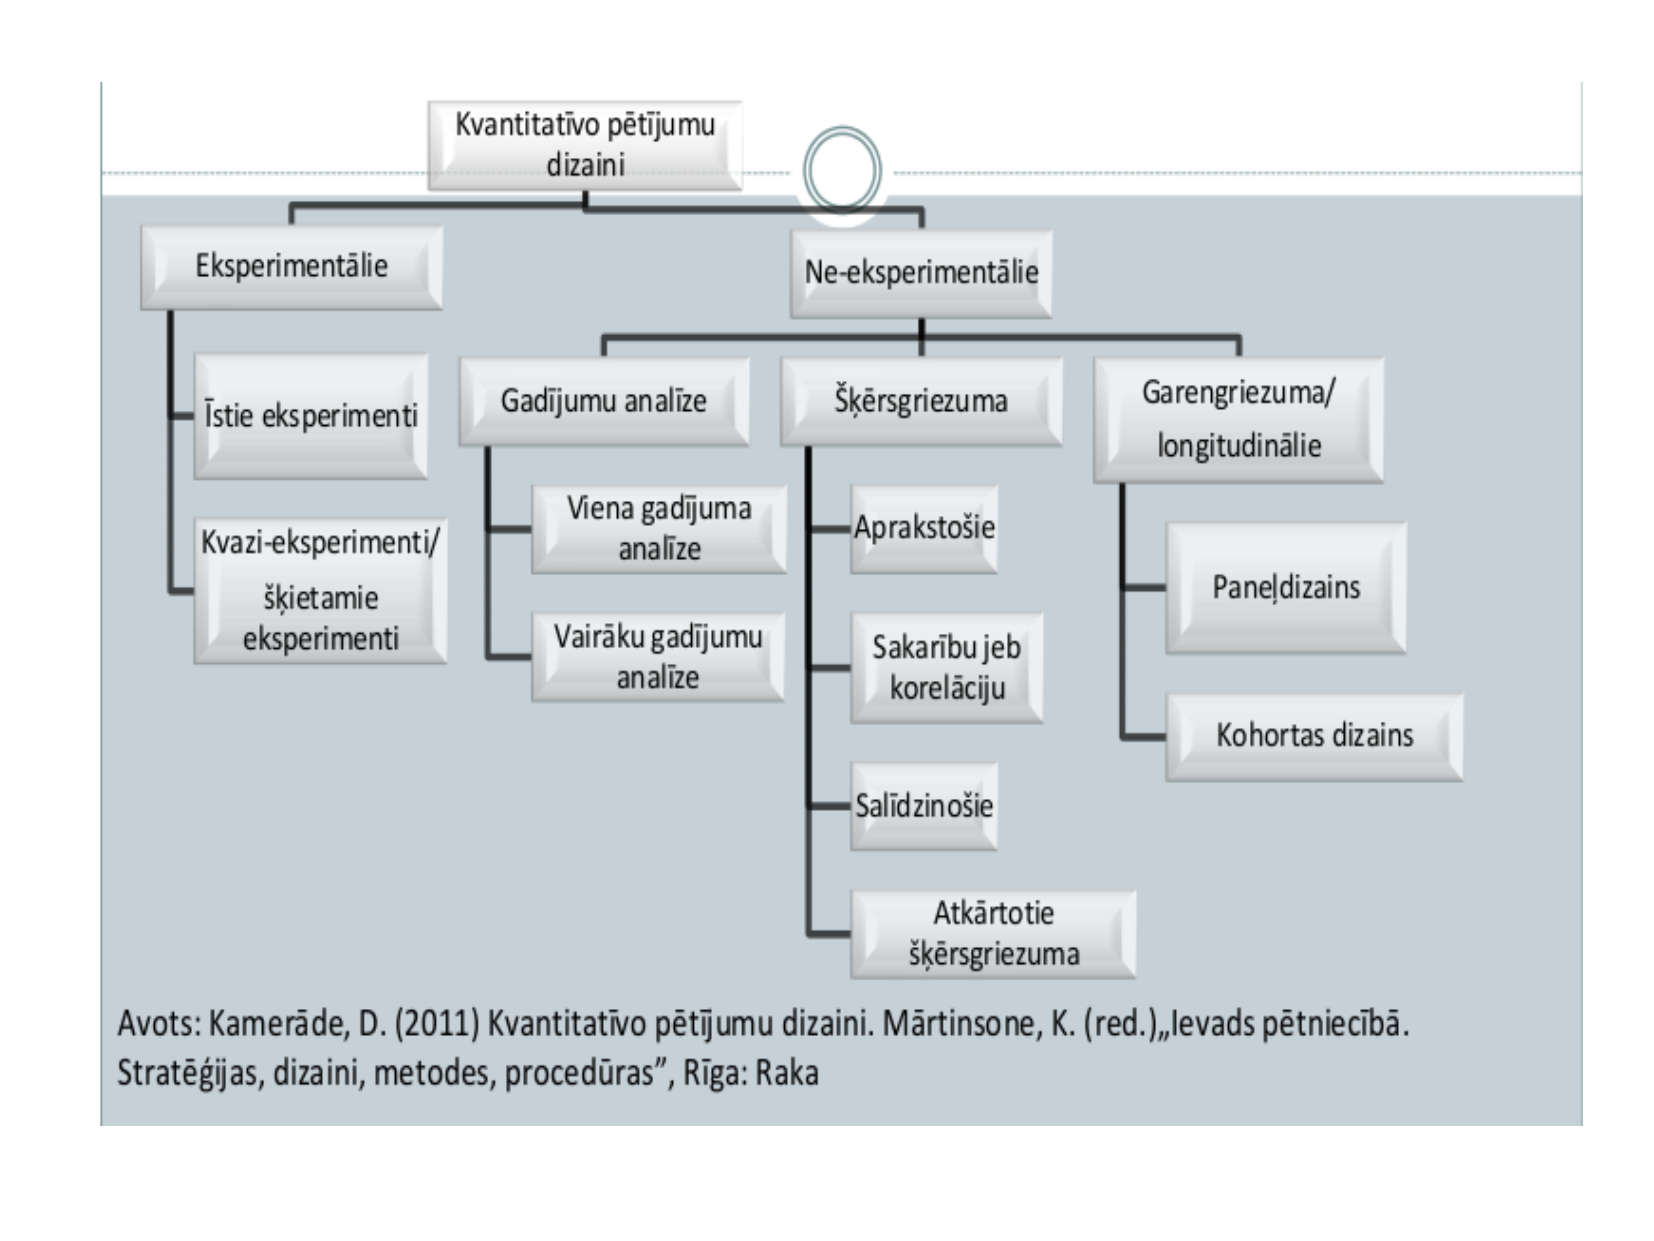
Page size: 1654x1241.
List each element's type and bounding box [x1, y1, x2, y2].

picture [97, 82, 1583, 1126]
